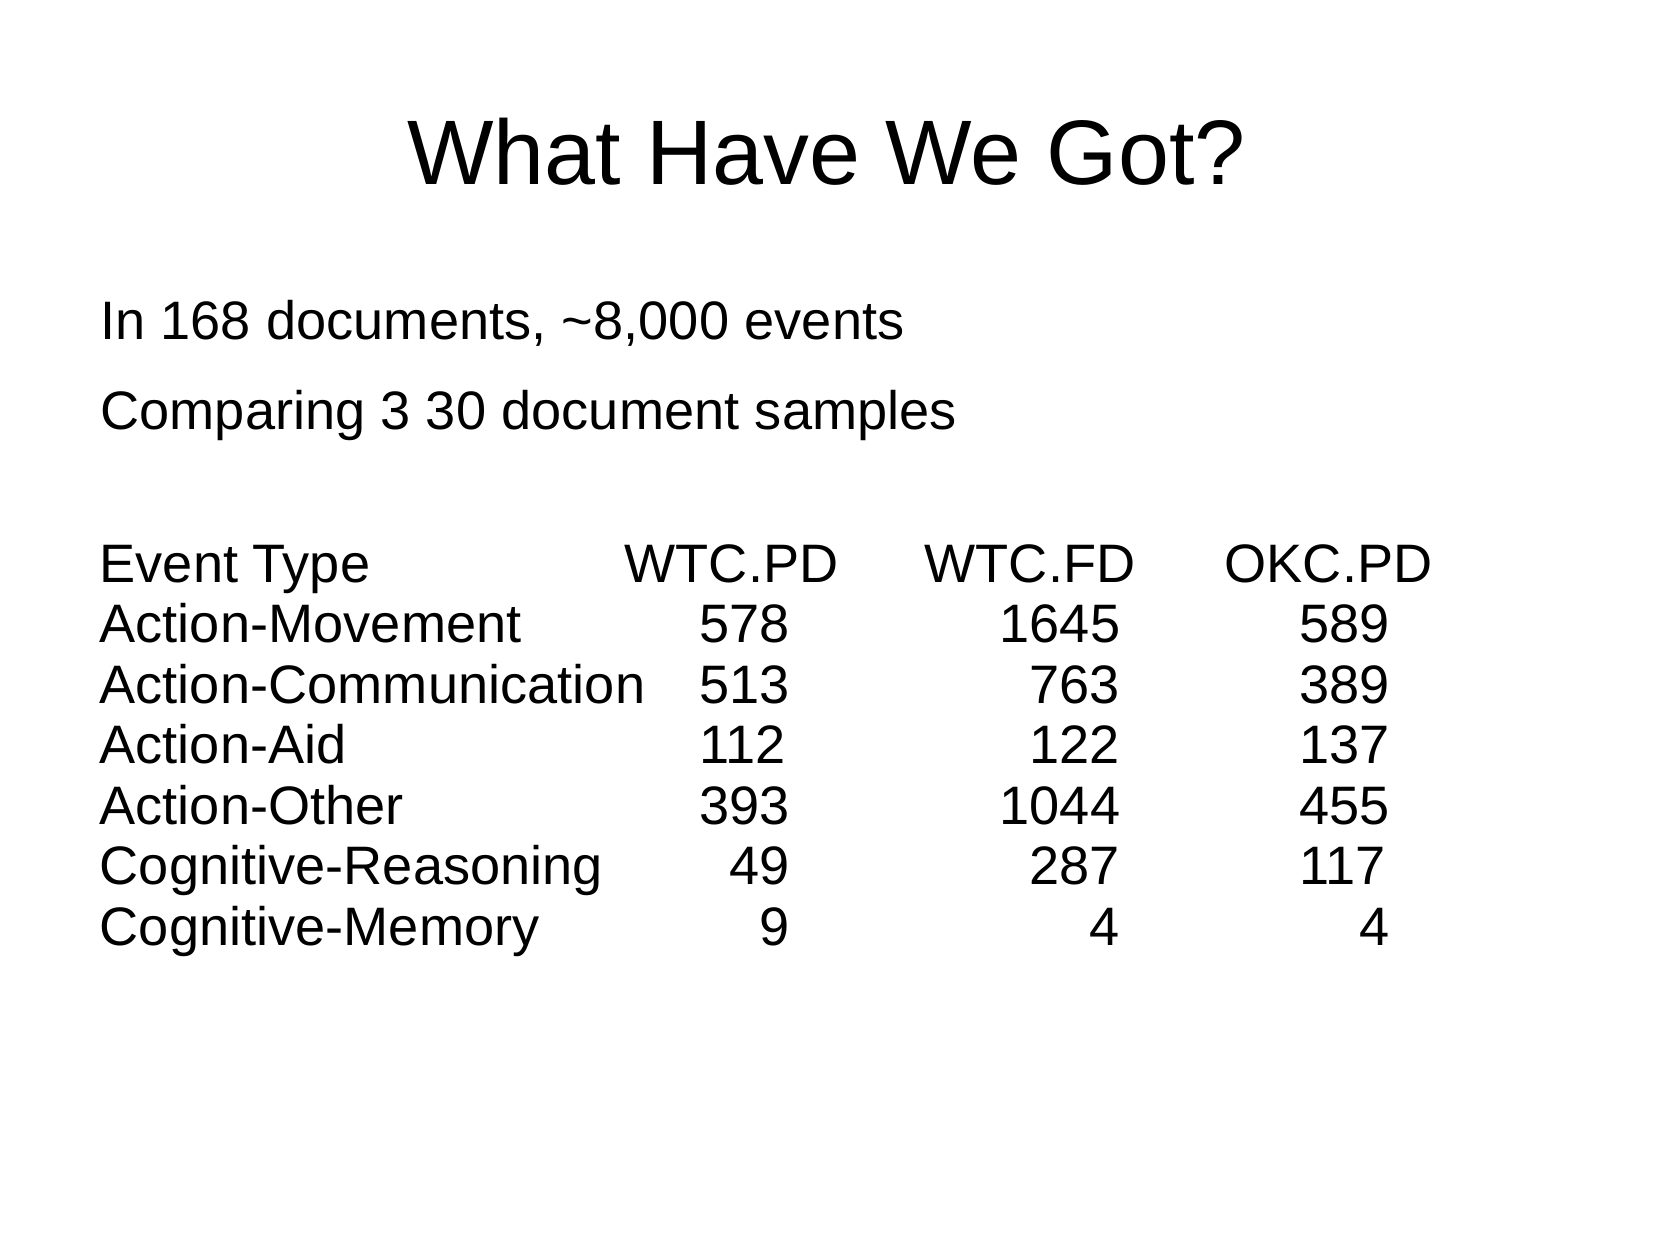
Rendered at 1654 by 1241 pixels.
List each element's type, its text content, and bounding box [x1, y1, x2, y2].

list In 168 documents, ~8,000 events Comparing 3 30 document samples [82, 290, 1571, 1094]
title What Have We Got? [82, 49, 1571, 257]
text_box Event Type WTC.PD WTC.FD OKC.PD Action-Movement 578 1645 589 Action-Communication 513 763 389 Action-Aid 112 122 137 Action-Other 393 1044 455 Cognitive-Reasoning 49 287 117 Cognitive-Memory 9 4 4 [84, 525, 1654, 1141]
